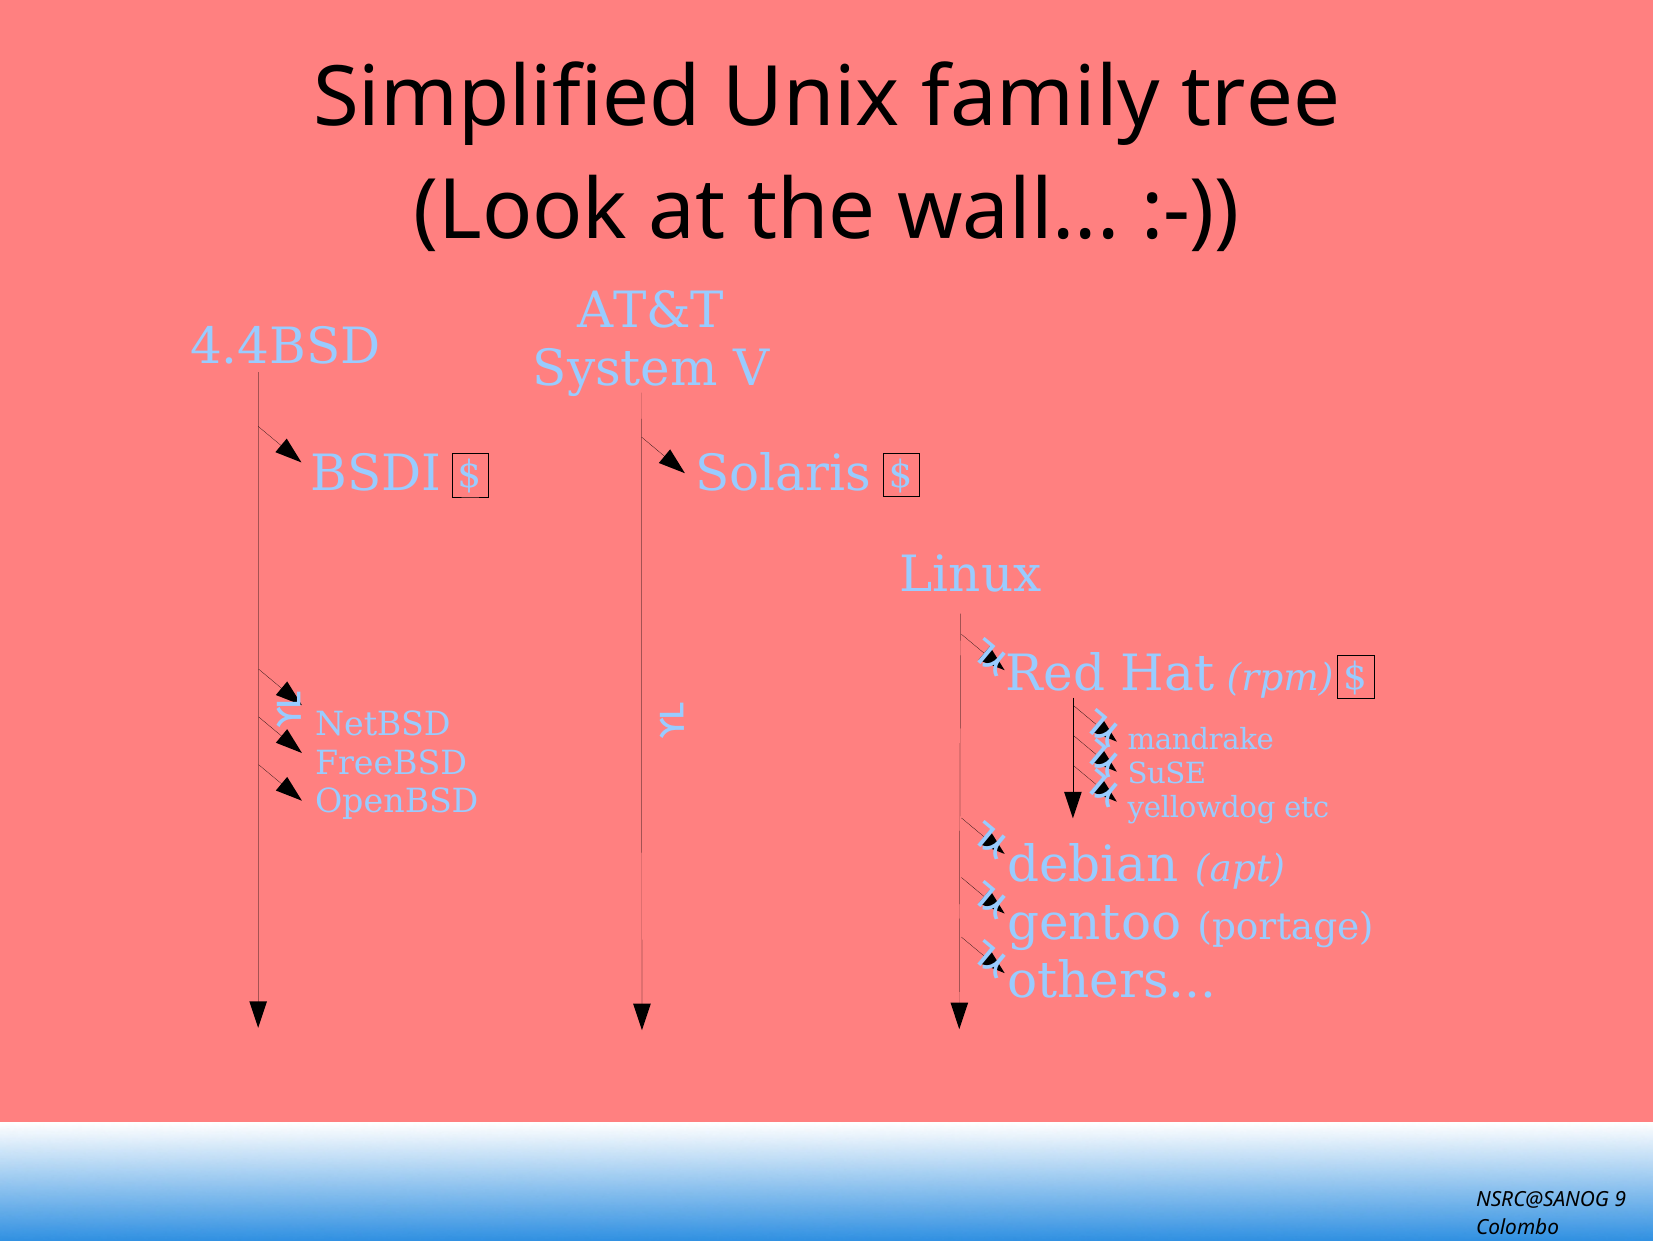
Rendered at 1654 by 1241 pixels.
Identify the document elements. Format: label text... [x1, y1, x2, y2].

picture [0, 1122, 1653, 1241]
chart [121, 270, 1561, 1081]
title Simplified Unix family tree (Look at the wall... :-)) [121, 46, 1534, 254]
